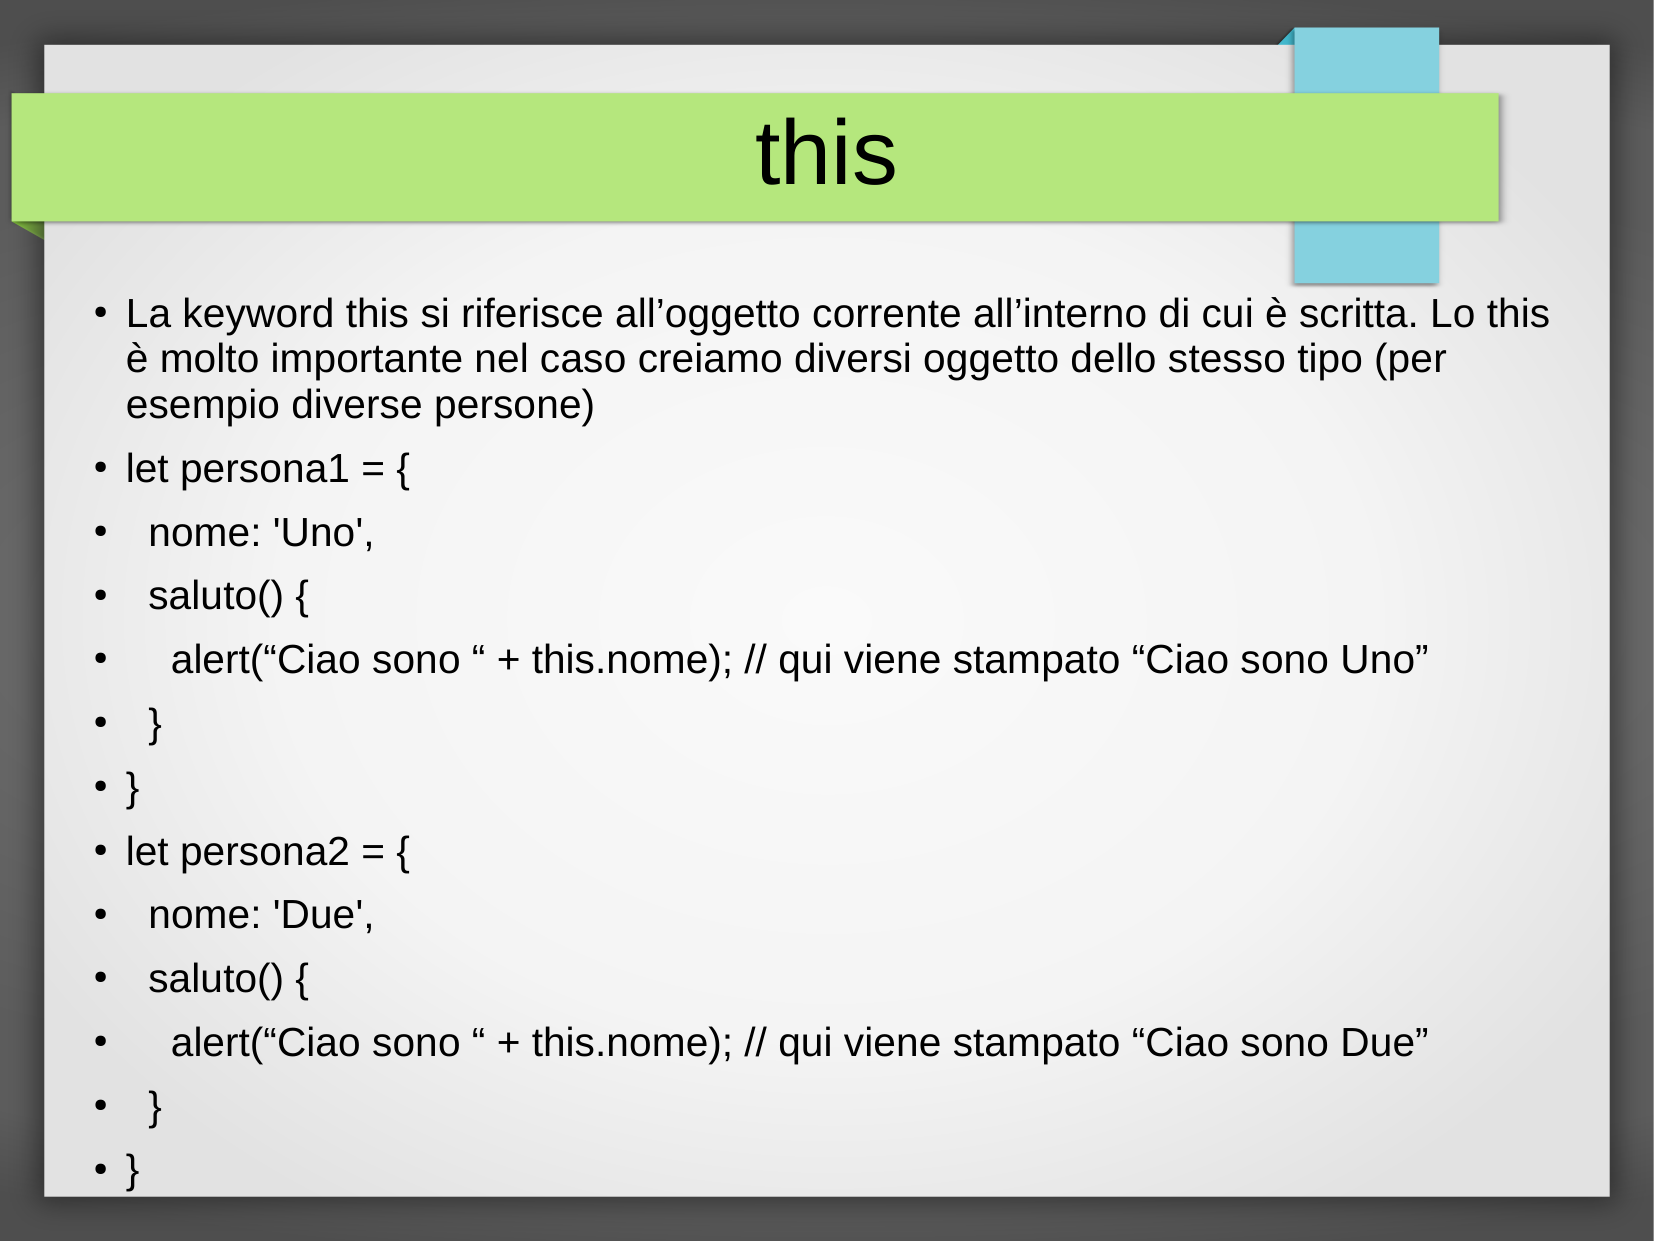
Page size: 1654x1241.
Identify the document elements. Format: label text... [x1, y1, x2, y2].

title this [82, 49, 1571, 257]
picture [0, 0, 1654, 1241]
list La keyword this si riferisce all’oggetto corrente all’interno di cui è scritta. Lo this è molto importante nel caso creiamo diversi oggetto dello stesso tipo (per esempio diverse persone) let persona1 = { nome: 'Uno', saluto() { alert(“Ciao sono “ + this.nome); // qui viene stampato “Ciao sono Uno” } } let persona2 = { nome: 'Due', saluto() { alert(“Ciao sono “ + this.nome); // qui viene stampato “Ciao sono Due” } } [82, 290, 1571, 1193]
